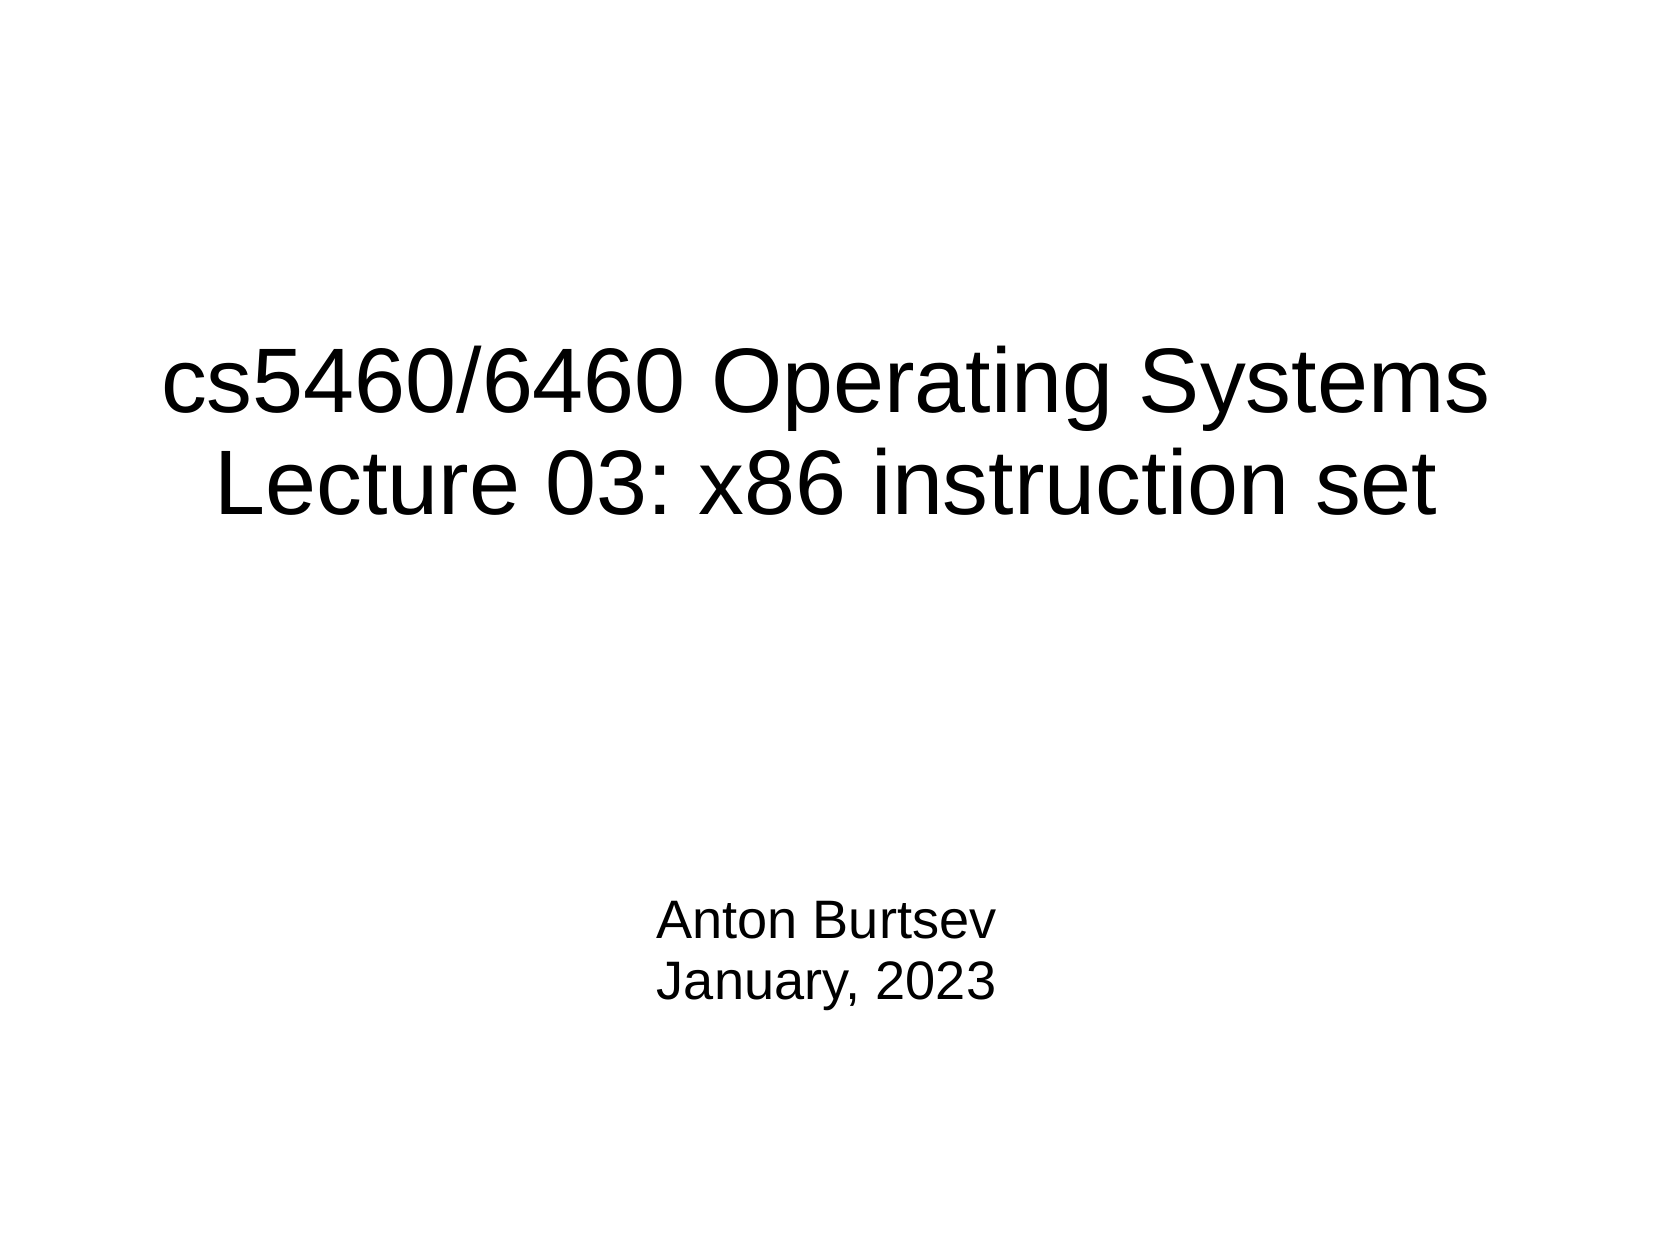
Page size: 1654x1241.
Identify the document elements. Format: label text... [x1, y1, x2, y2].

subtitle Anton Burtsev January, 2023 [82, 637, 1571, 1109]
title cs5460/6460 Operating Systems Lecture 03: x86 instruction set [82, 113, 1571, 637]
